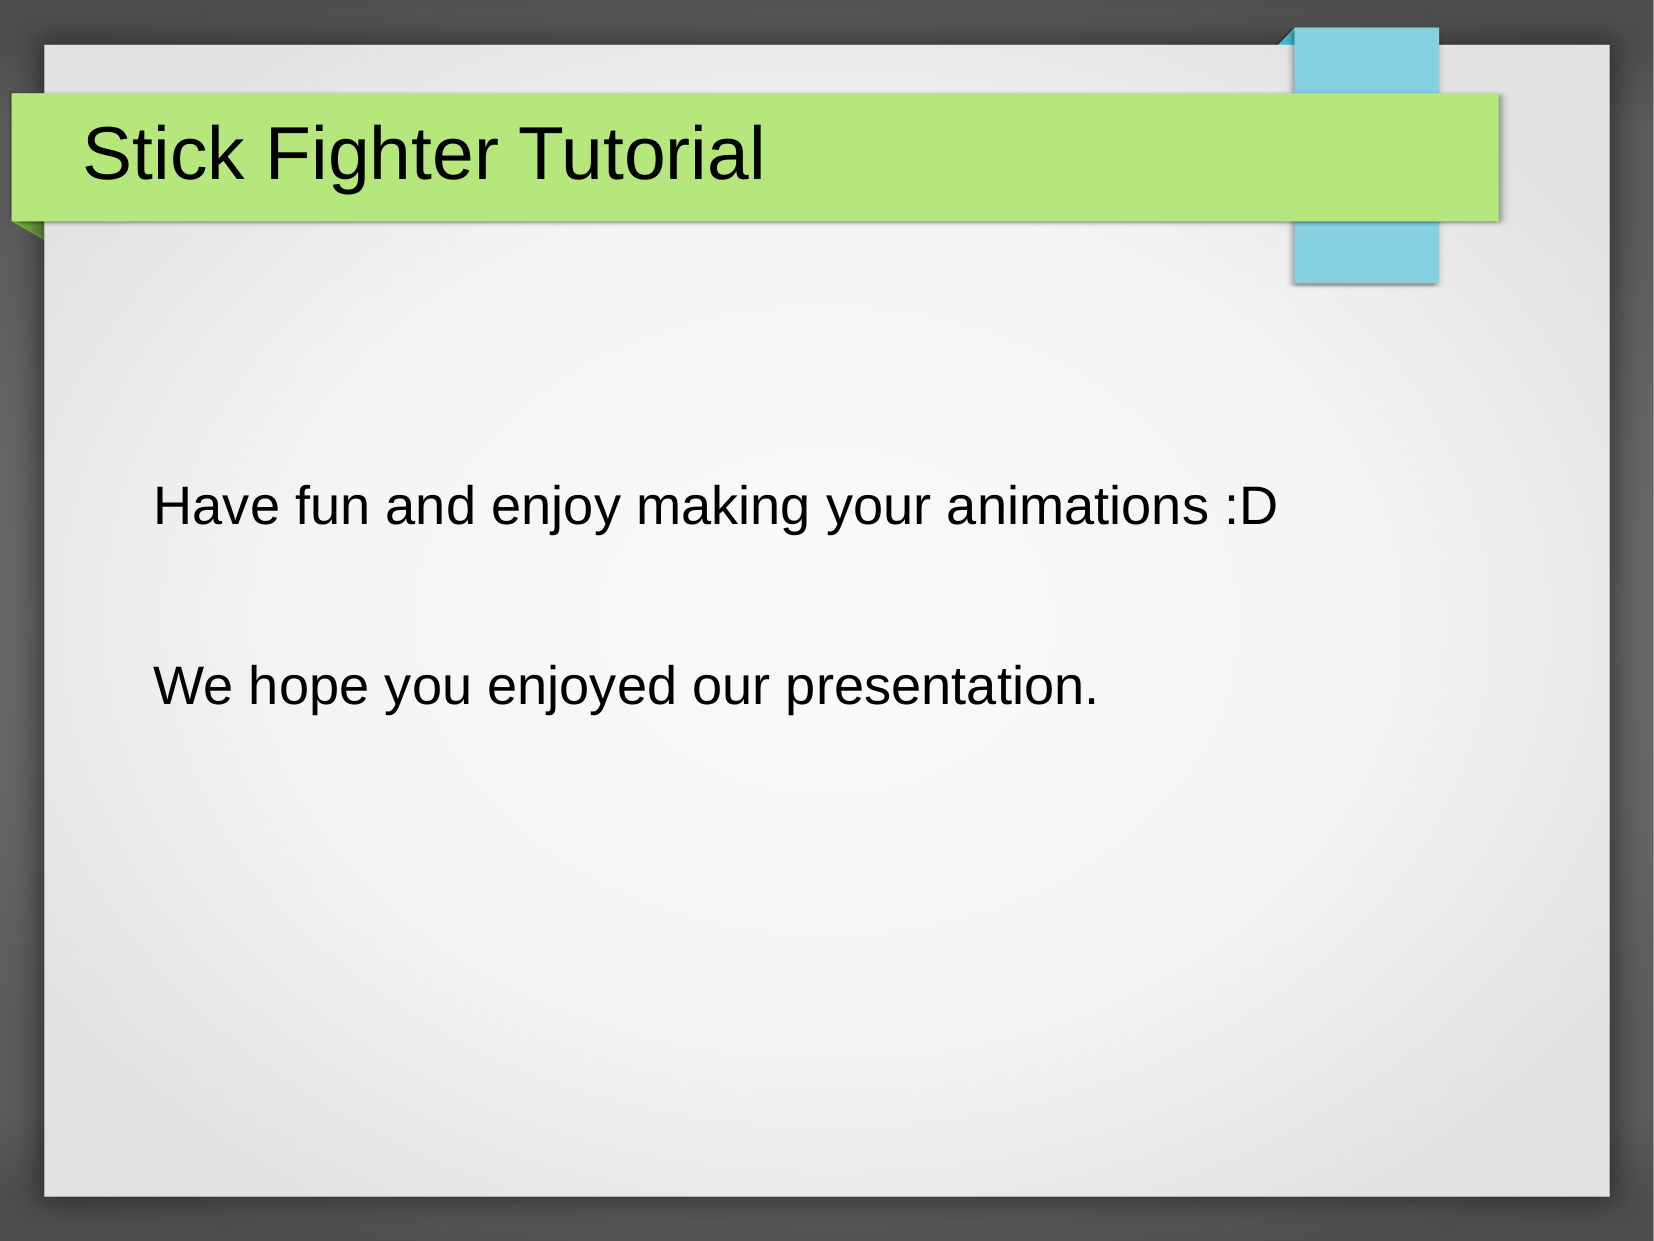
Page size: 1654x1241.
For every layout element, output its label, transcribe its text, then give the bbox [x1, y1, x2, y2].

list Have fun and enjoy making your animations :D We hope you enjoyed our presentation. [82, 295, 1571, 1015]
title Stick Fighter Tutorial [82, 94, 1264, 213]
picture [0, 0, 1654, 1241]
